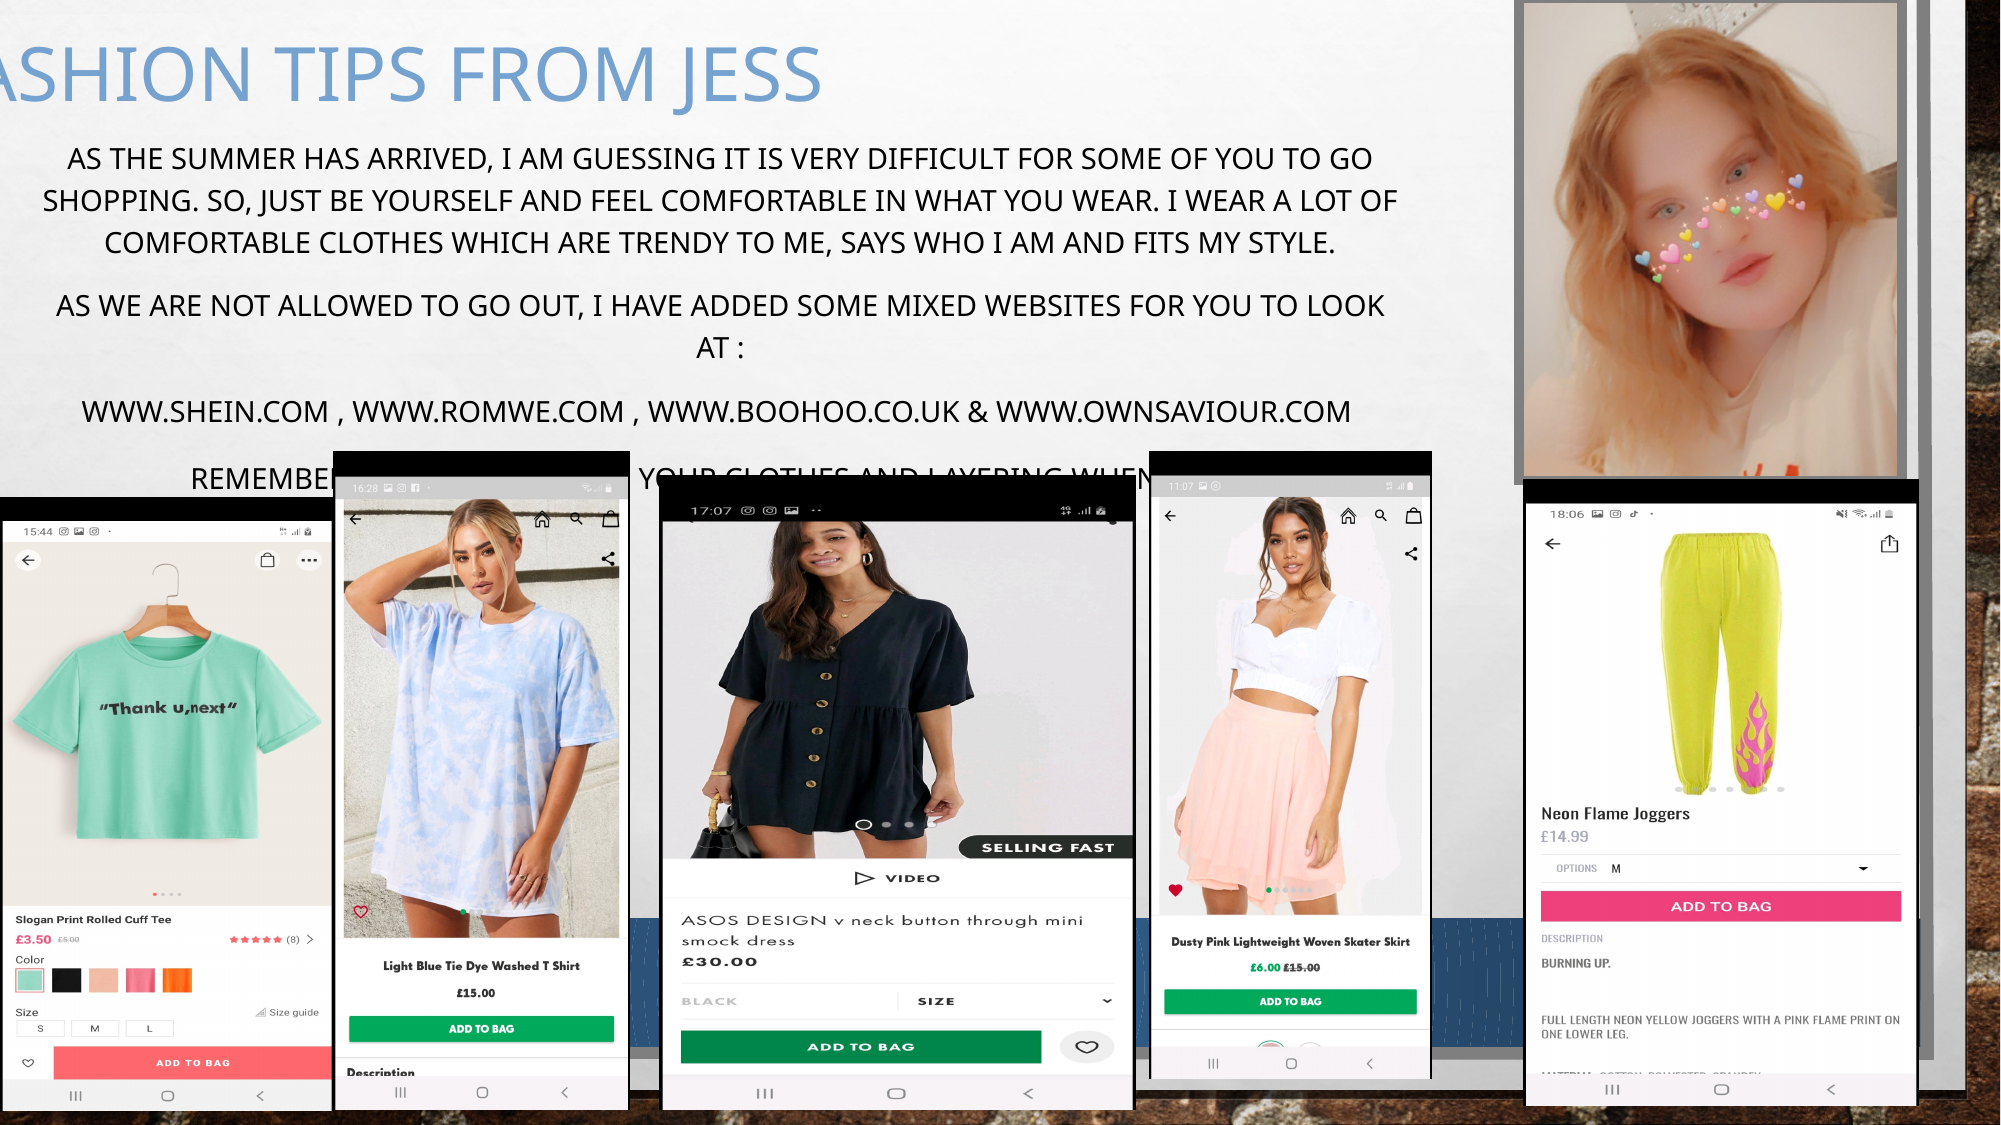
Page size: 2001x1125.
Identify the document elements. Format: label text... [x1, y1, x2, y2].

picture [1523, 479, 1919, 1107]
list As the summer has arrived, I am guessing it is very difficult for some of you to go shopping. So, just be yourself and feel comfortable in what you wear. I wear a lot of comfortable clothes which are trendy to me, says who I am and fits my style. As we are not allowed to go out, I have added some mixed websites for you to look at : www.Shein.com , www.romwe.com , www.boohoo.co.uk & www.ownsaviour.com Remember to mix and match your clothes and layering when cold. [24, 125, 1417, 907]
picture [1523, 2, 1898, 476]
picture [0, 451, 630, 1111]
title Fashion TIPS from jess [0, 0, 1001, 126]
picture [1149, 451, 1432, 1079]
picture [659, 475, 1136, 1110]
